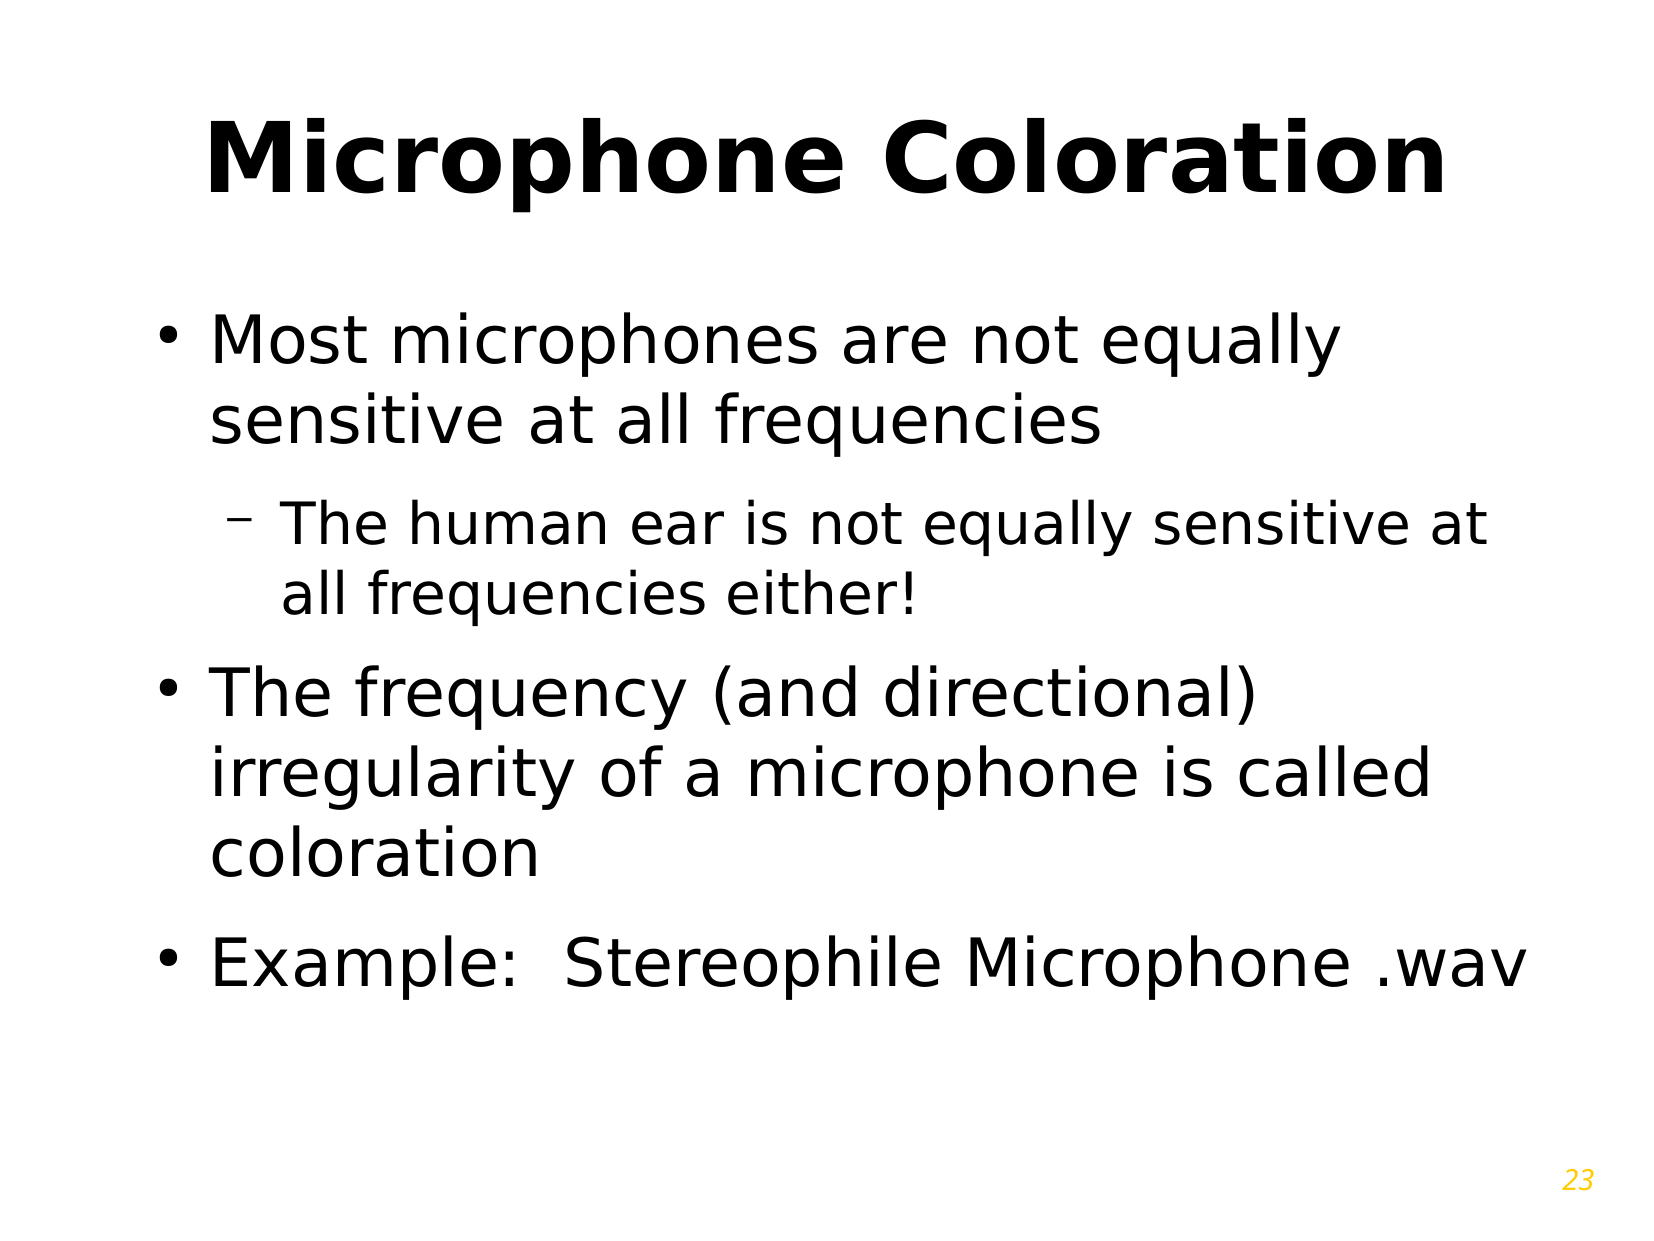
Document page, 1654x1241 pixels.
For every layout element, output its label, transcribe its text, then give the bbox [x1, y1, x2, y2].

title Microphone Coloration [82, 49, 1571, 257]
slide_number <skaitlis> [1339, 1153, 1610, 1241]
list Most microphones are not equally sensitive at all frequencies The human ear is not equally sensitive at all frequencies either! The frequency (and directional) irregularity of a microphone is called coloration Example: Stereophile Microphone .wav [124, 289, 1571, 1108]
